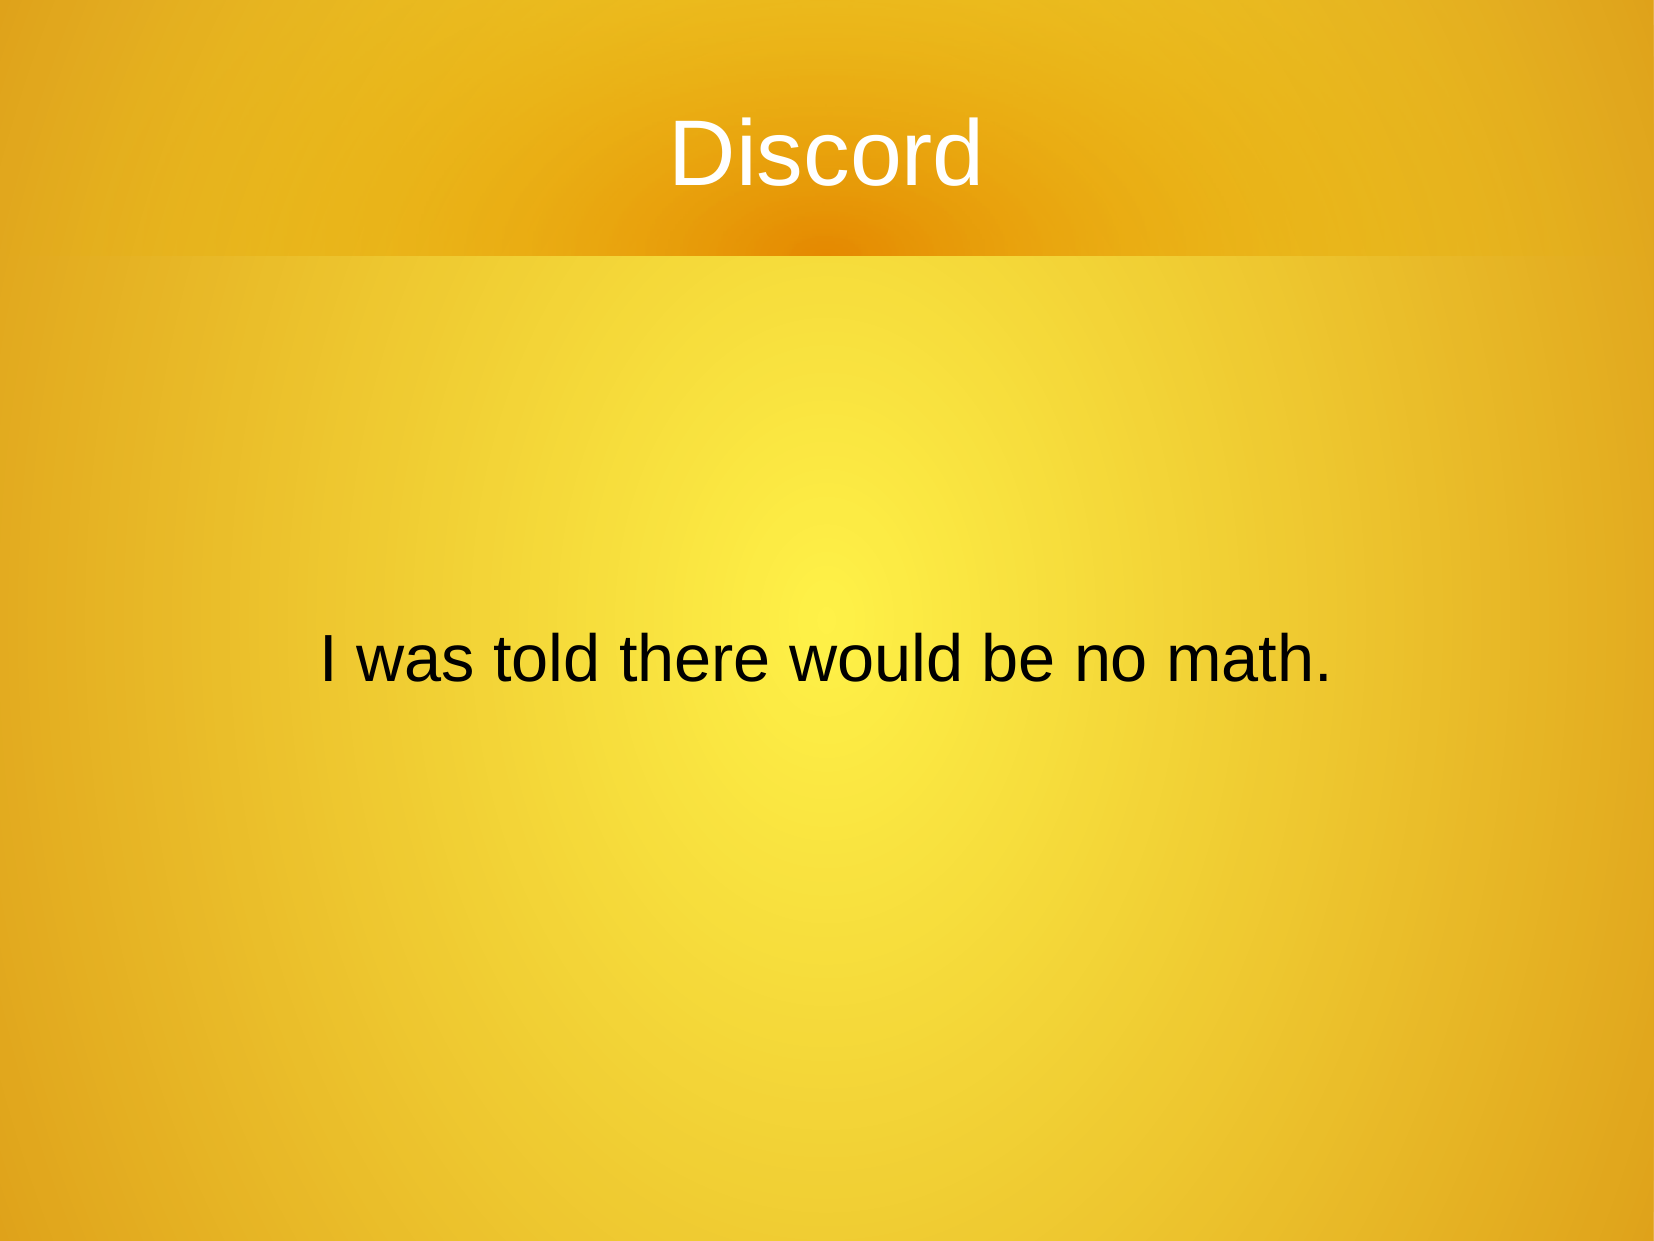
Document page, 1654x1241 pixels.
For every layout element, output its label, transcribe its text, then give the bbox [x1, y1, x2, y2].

subtitle I was told there would be no math. [82, 299, 1571, 1019]
title Discord [82, 49, 1571, 257]
